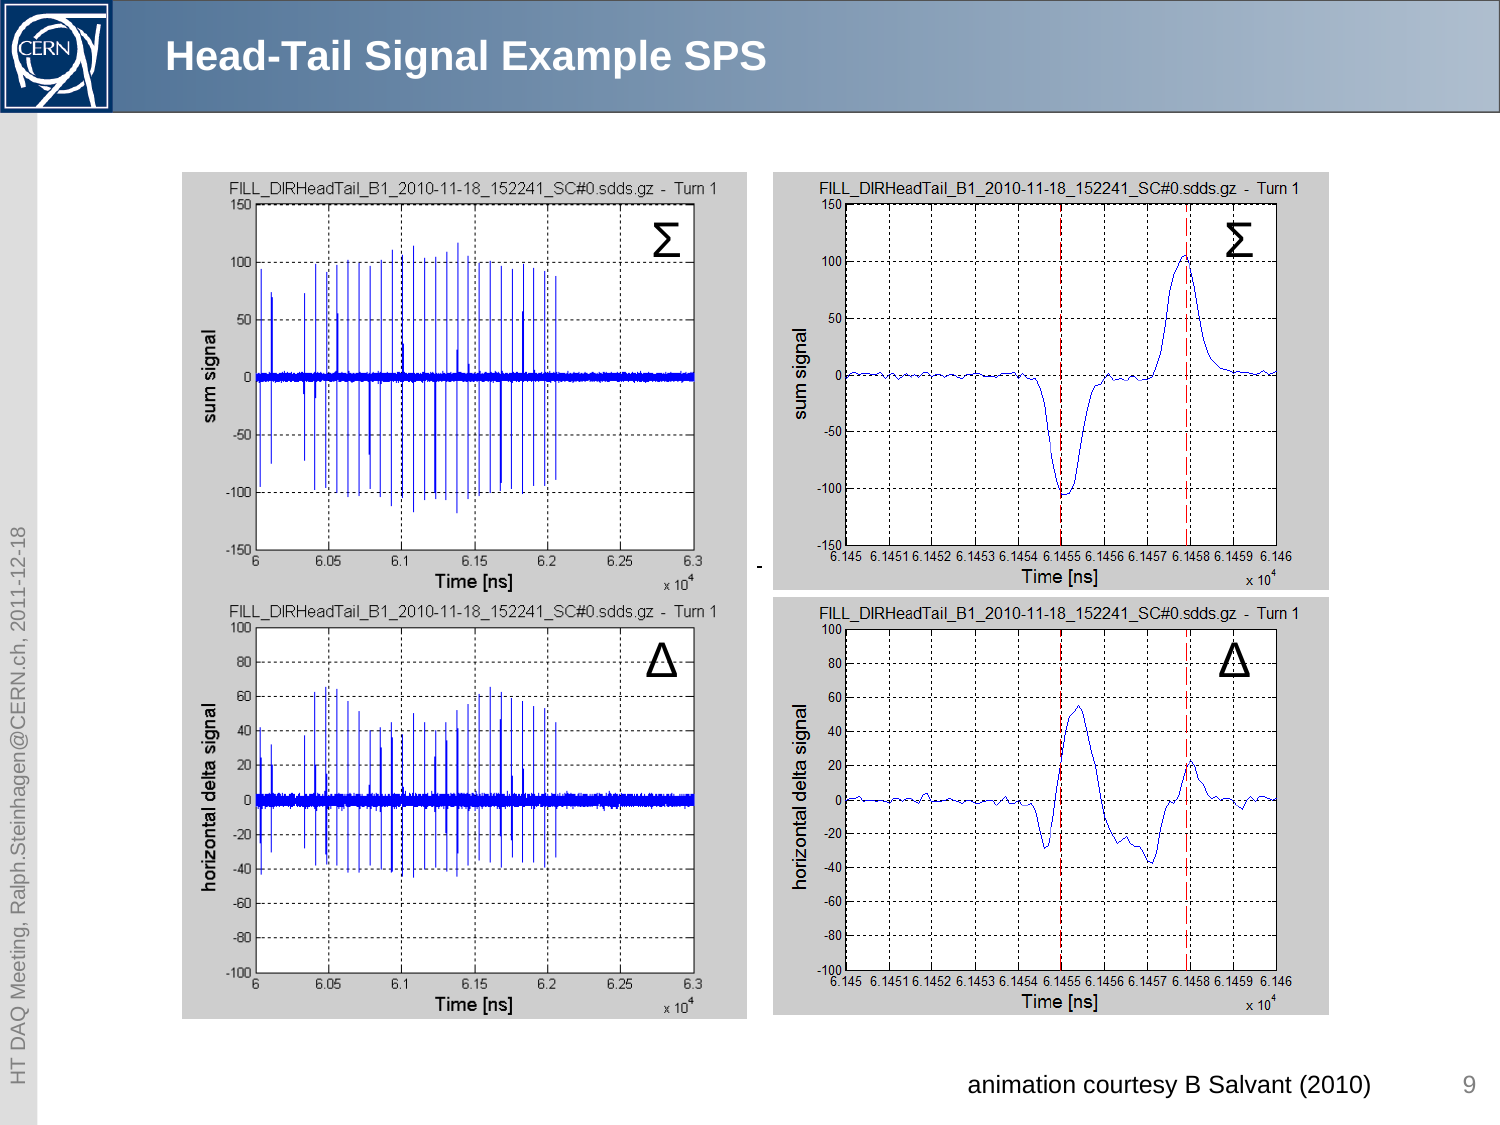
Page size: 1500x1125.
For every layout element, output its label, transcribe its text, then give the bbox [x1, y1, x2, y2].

picture [773, 597, 1329, 1015]
text_box Δ [630, 624, 694, 695]
text_box Σ [1209, 205, 1270, 276]
text_box Σ [636, 205, 697, 276]
title Head-Tail Signal Example SPS [150, 0, 1201, 113]
picture [0, 0, 113, 113]
text_box animation courtesy B Salvant (2010) [952, 1063, 1387, 1106]
picture [773, 172, 1329, 590]
text_box Δ [1203, 624, 1267, 695]
picture [182, 172, 747, 1019]
